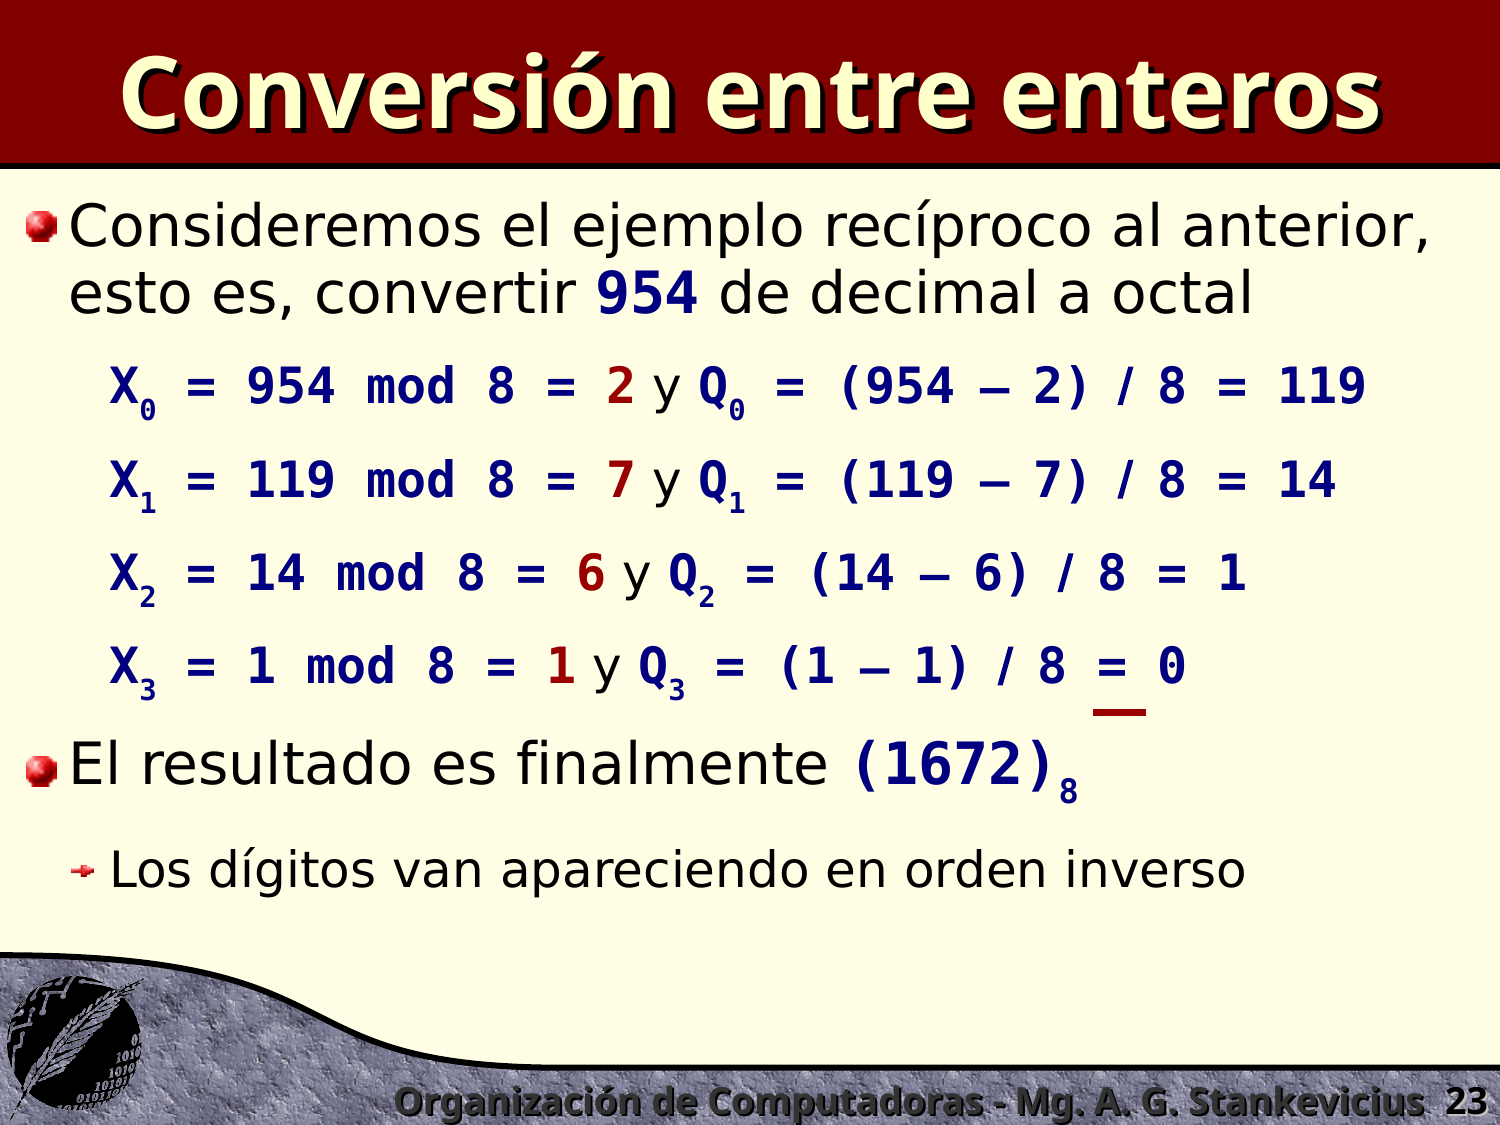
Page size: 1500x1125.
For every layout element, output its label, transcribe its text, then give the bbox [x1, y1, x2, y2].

picture [802, 1100, 806, 1110]
list Consideremos el ejemplo recíproco al anterior, esto es, convertir 954 de decimal a octal X0 = 954 mod 8 = 2 y Q0 = (954 – 2) / 8 = 119 X1 = 119 mod 8 = 7 y Q1 = (119 – 7) / 8 = 14 X2 = 14 mod 8 = 6 y Q2 = (14 – 6) / 8 = 1 X3 = 1 mod 8 = 1 y Q3 = (1 – 1) / 8 = 0 El resultado es finalmente (1672)8 Los dígitos van apareciendo en orden inverso [11, 192, 1486, 977]
picture [0, 959, 1500, 1125]
title Conversión entre enteros [15, 5, 1485, 160]
picture [1058, 1100, 1065, 1110]
picture [448, 1100, 455, 1110]
